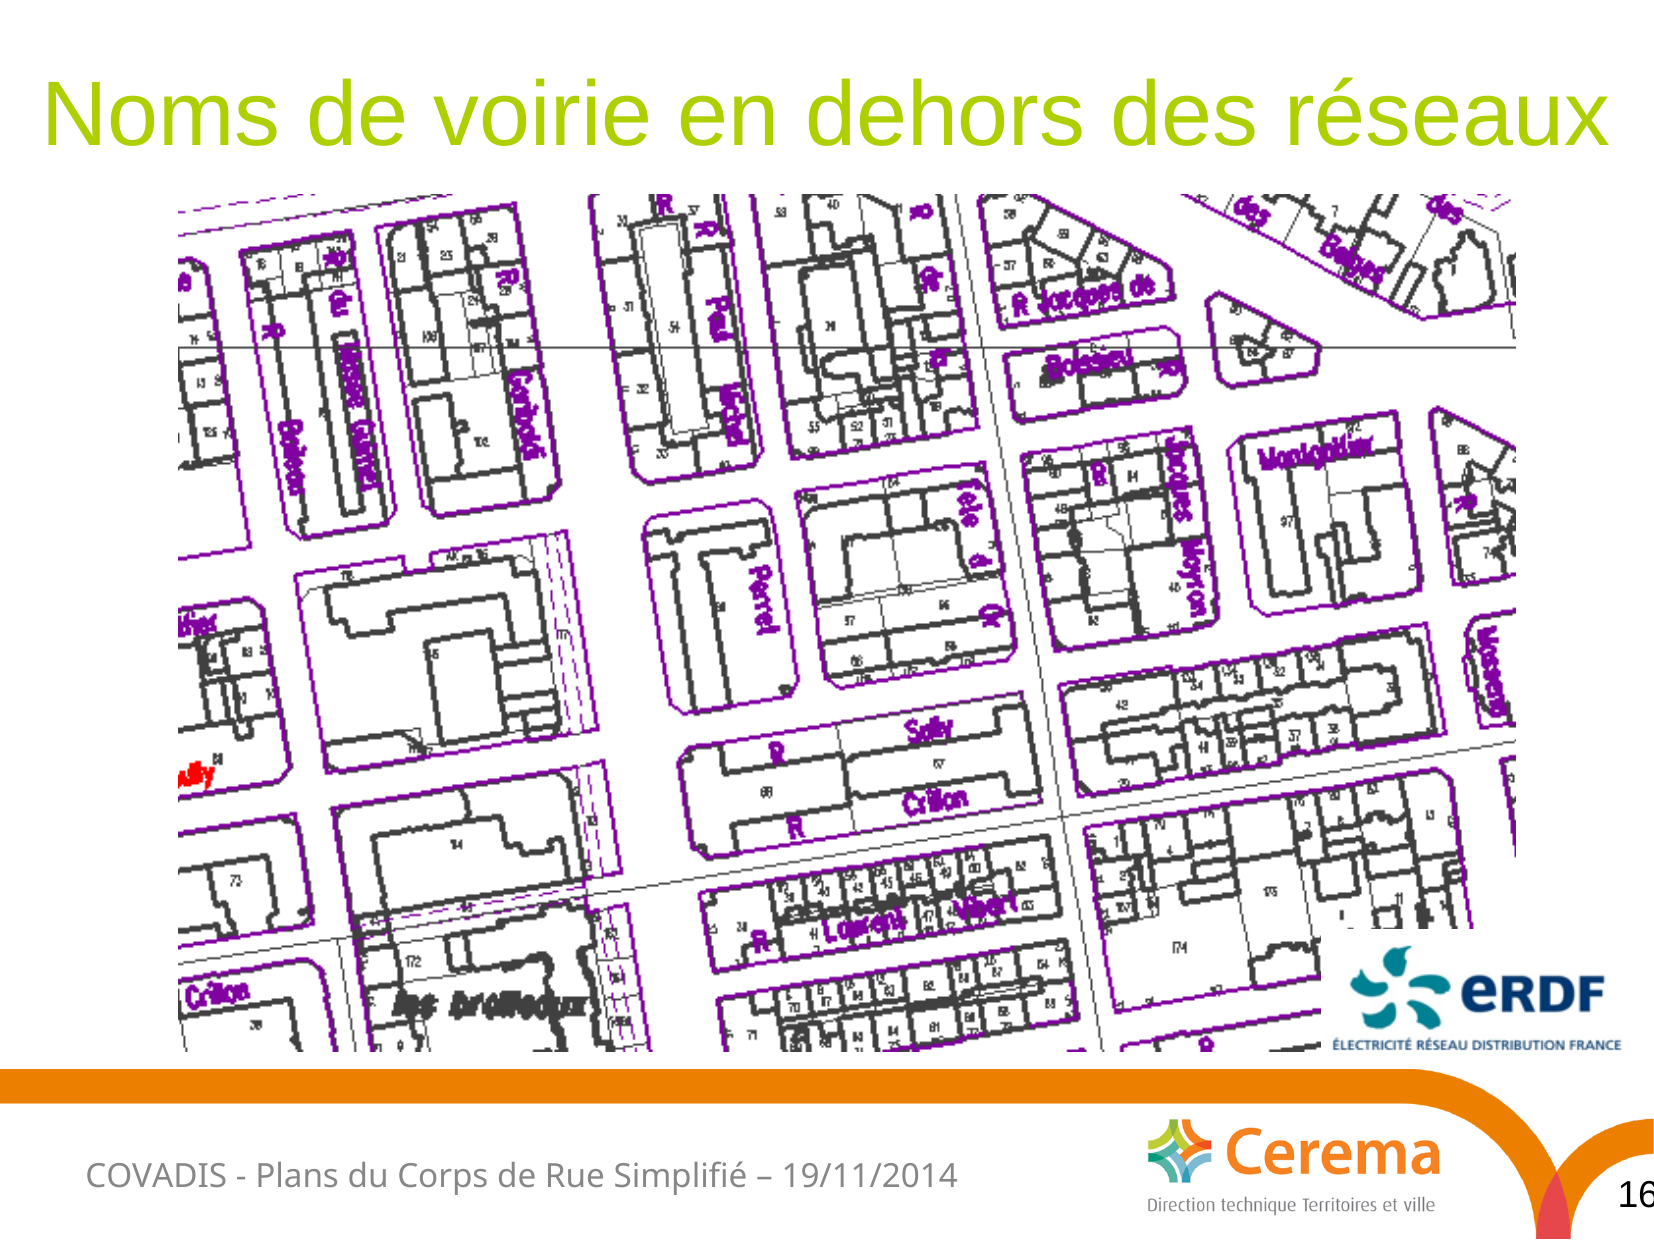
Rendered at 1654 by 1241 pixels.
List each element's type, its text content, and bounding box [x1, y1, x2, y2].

picture [177, 193, 1626, 1058]
title Noms de voirie en dehors des réseaux [0, 5, 1654, 213]
picture [1643, 1184, 1654, 1193]
picture [1644, 1193, 1654, 1205]
picture [0, 1069, 1654, 1239]
